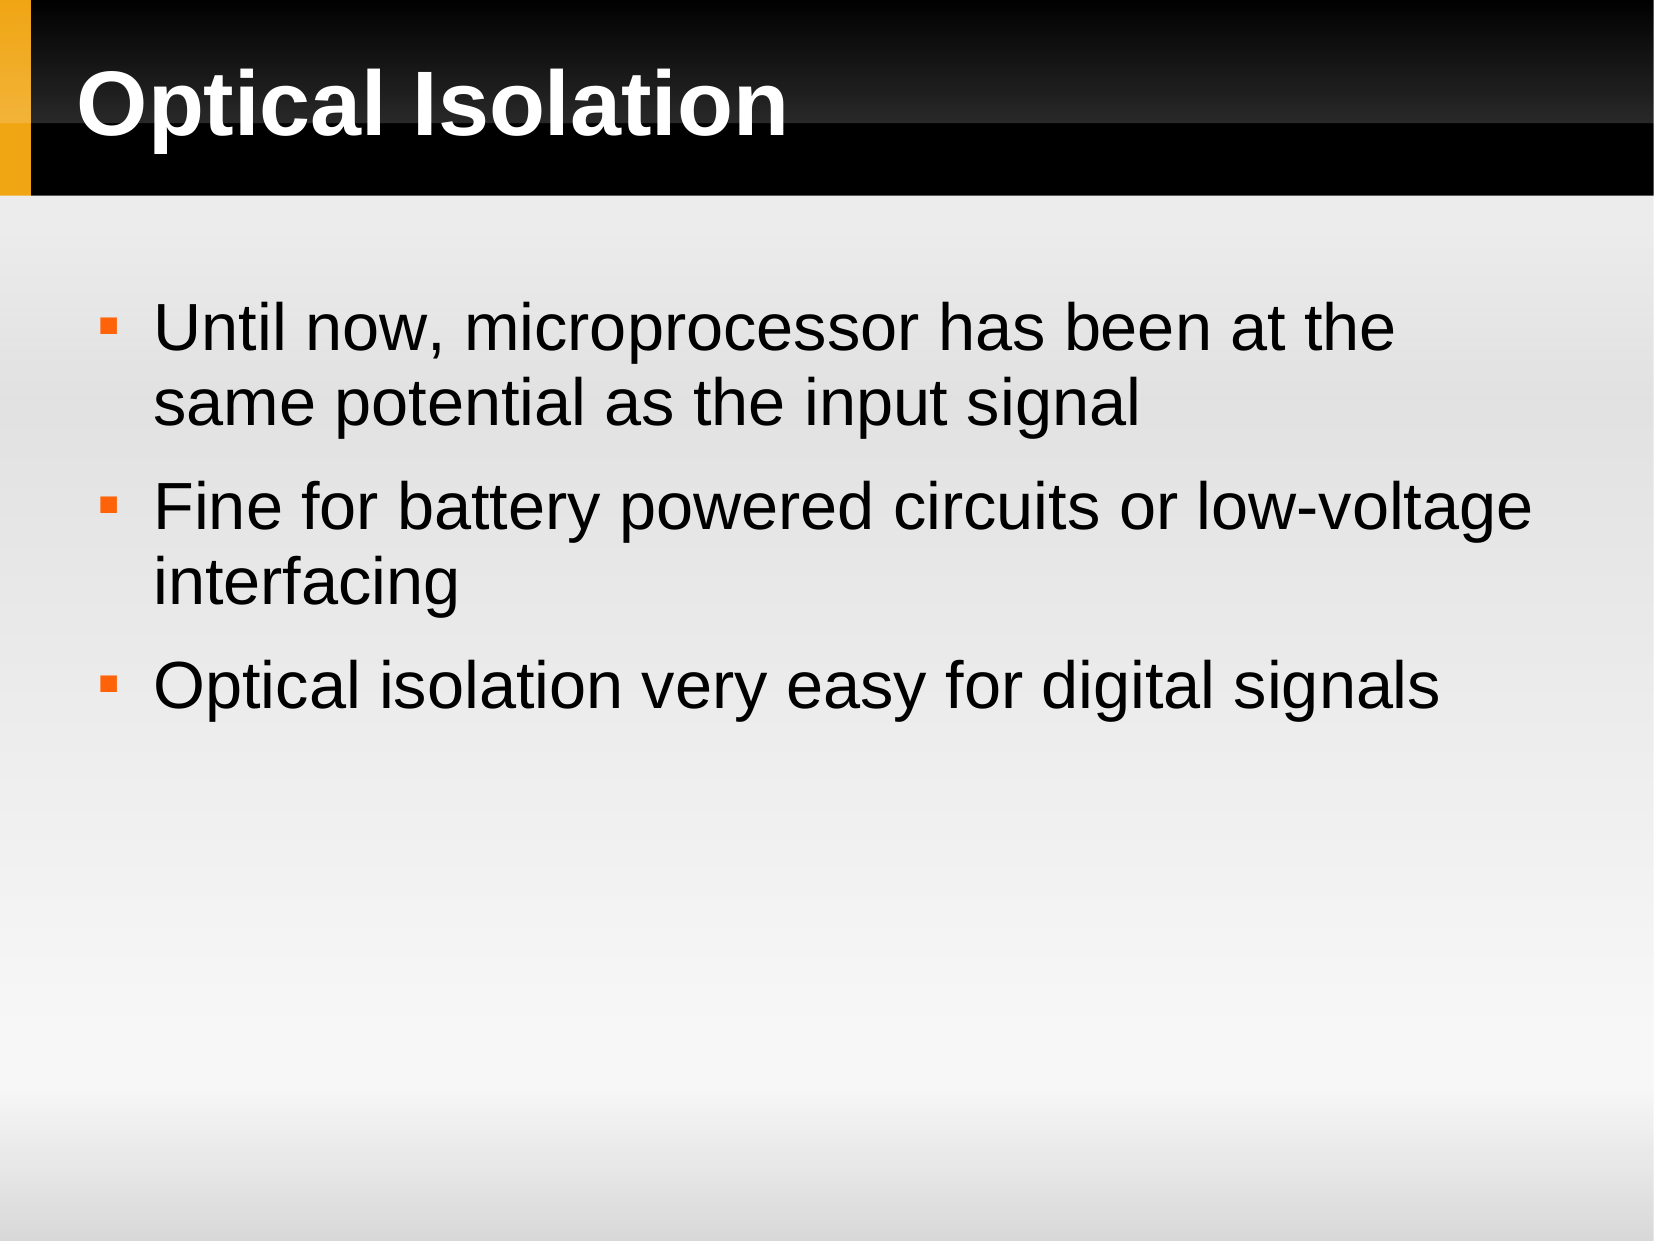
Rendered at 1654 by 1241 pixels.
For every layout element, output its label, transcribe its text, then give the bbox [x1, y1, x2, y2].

list Until now, microprocessor has been at the same potential as the input signal Fine for battery powered circuits or low-voltage interfacing Optical isolation very easy for digital signals [82, 290, 1571, 1109]
picture [0, 0, 1654, 1241]
title Optical Isolation [76, 0, 1565, 208]
